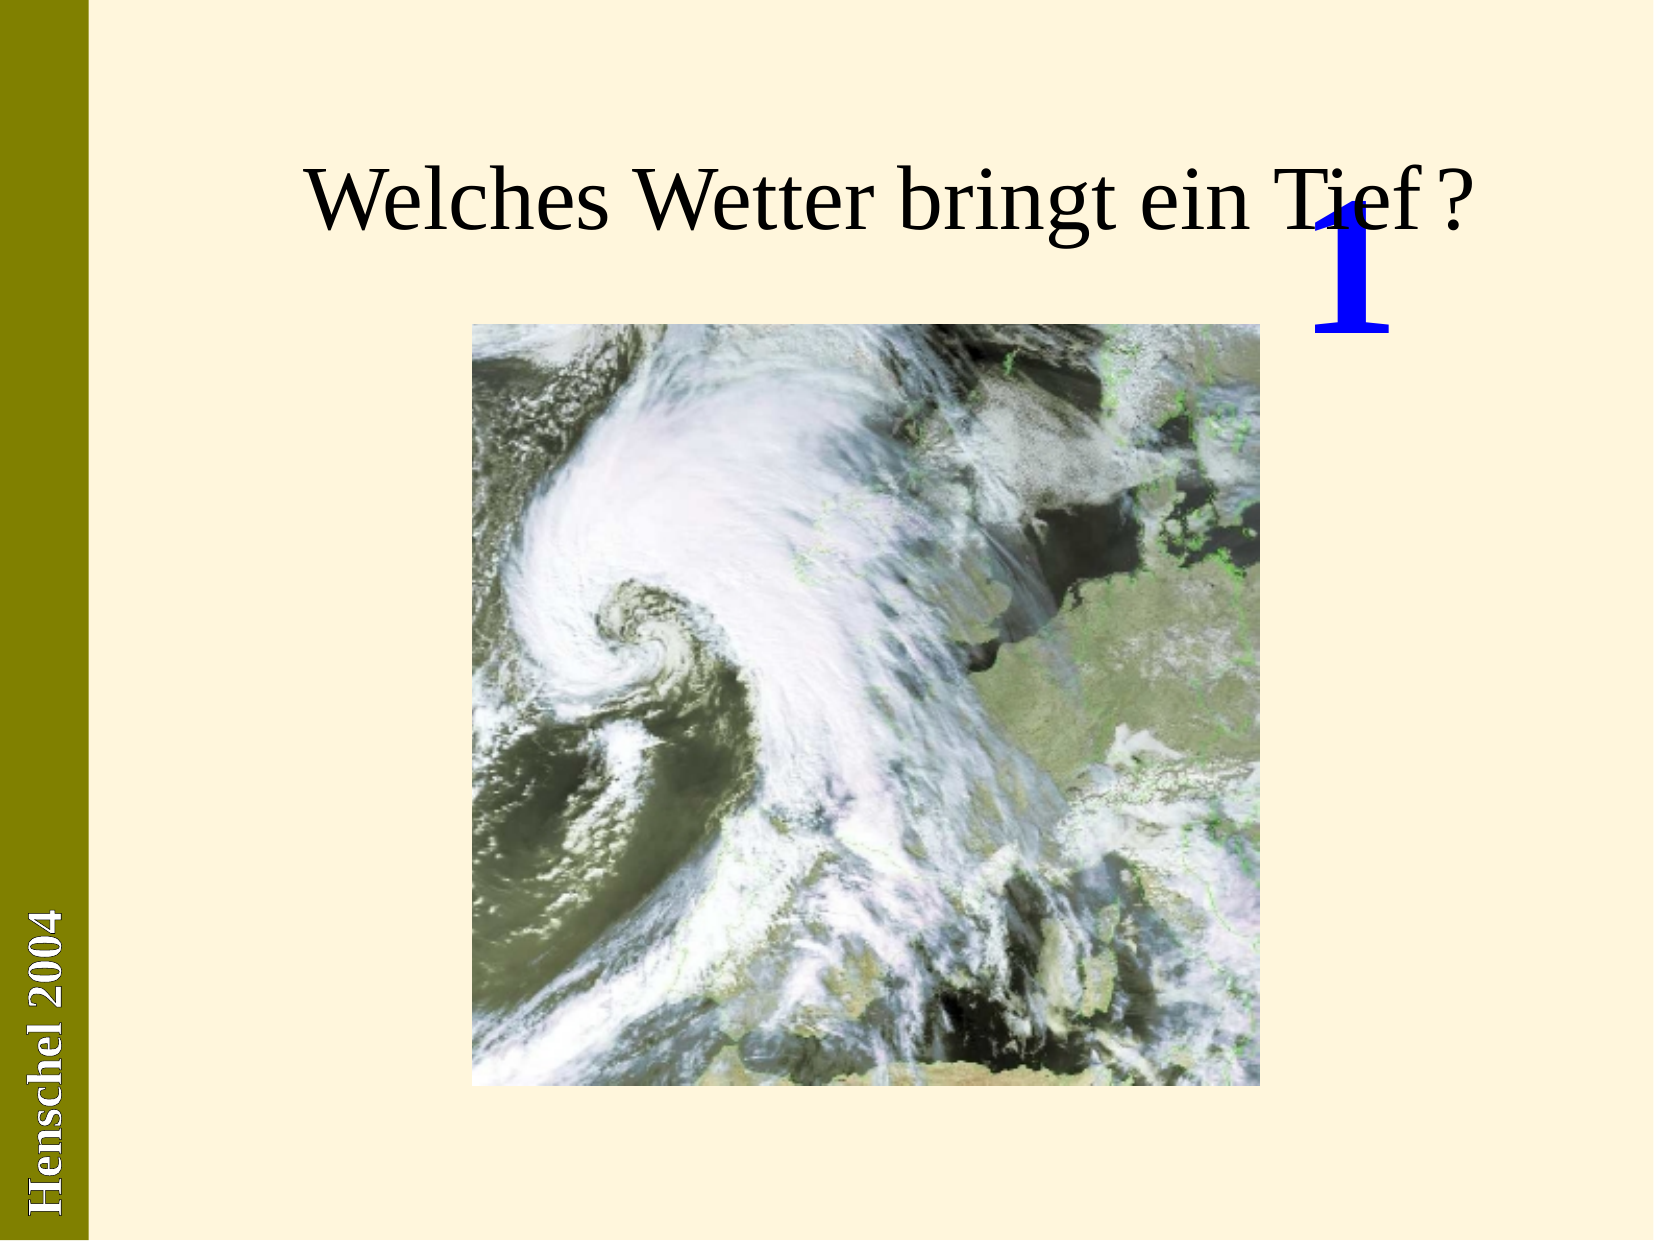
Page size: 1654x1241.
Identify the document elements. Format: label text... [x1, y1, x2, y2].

text_box Welches Wetter bringt ein Tief ? [303, 147, 1477, 250]
picture [472, 324, 1260, 1086]
